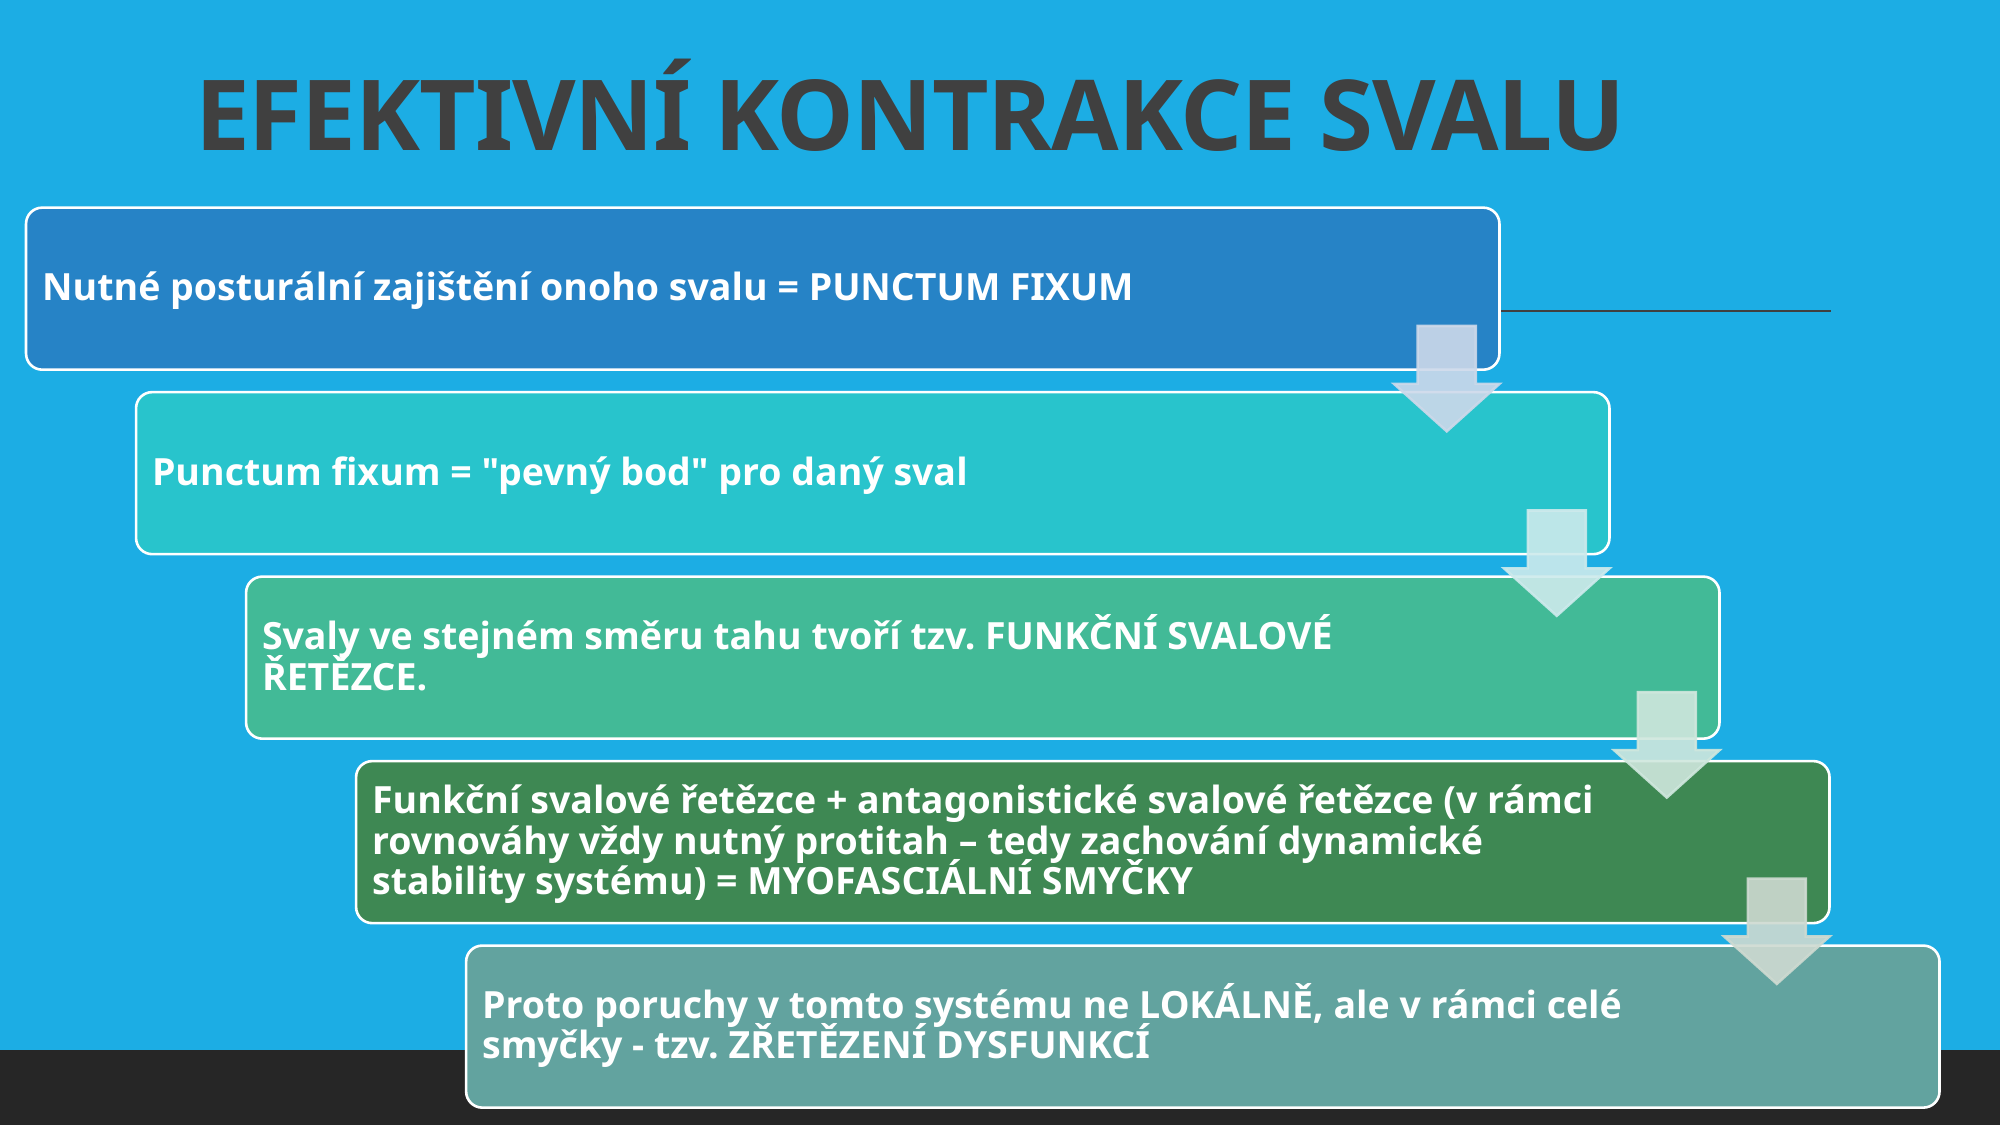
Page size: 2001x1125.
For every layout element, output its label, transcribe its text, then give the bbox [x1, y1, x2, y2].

text_box Proto poruchy v tomto systému ne LOKÁLNĚ, ale v rámci celé smyčky - tzv. ZŘETĚZENÍ DYSFUNKCÍ [466, 945, 1940, 1108]
title EFEKTIVNÍ KONTRAKCE SVALU [180, 29, 1831, 180]
text_box [0, 0, 2000, 1125]
text_box Svaly ve stejném směru tahu tvoří tzv. FUNKČNÍ SVALOVÉ ŘETĚZCE. [246, 576, 1720, 739]
text_box Funkční svalové řetězce + antagonistické svalové řetězce (v rámci rovnováhy vždy nutný protitah – tedy zachování dynamické stability systému) = MYOFASCIÁLNÍ SMYČKY [356, 761, 1830, 924]
text_box Punctum fixum = "pevný bod" pro daný sval [136, 392, 1610, 555]
text_box Nutné posturální zajištění onoho svalu = PUNCTUM FIXUM [26, 207, 1500, 370]
